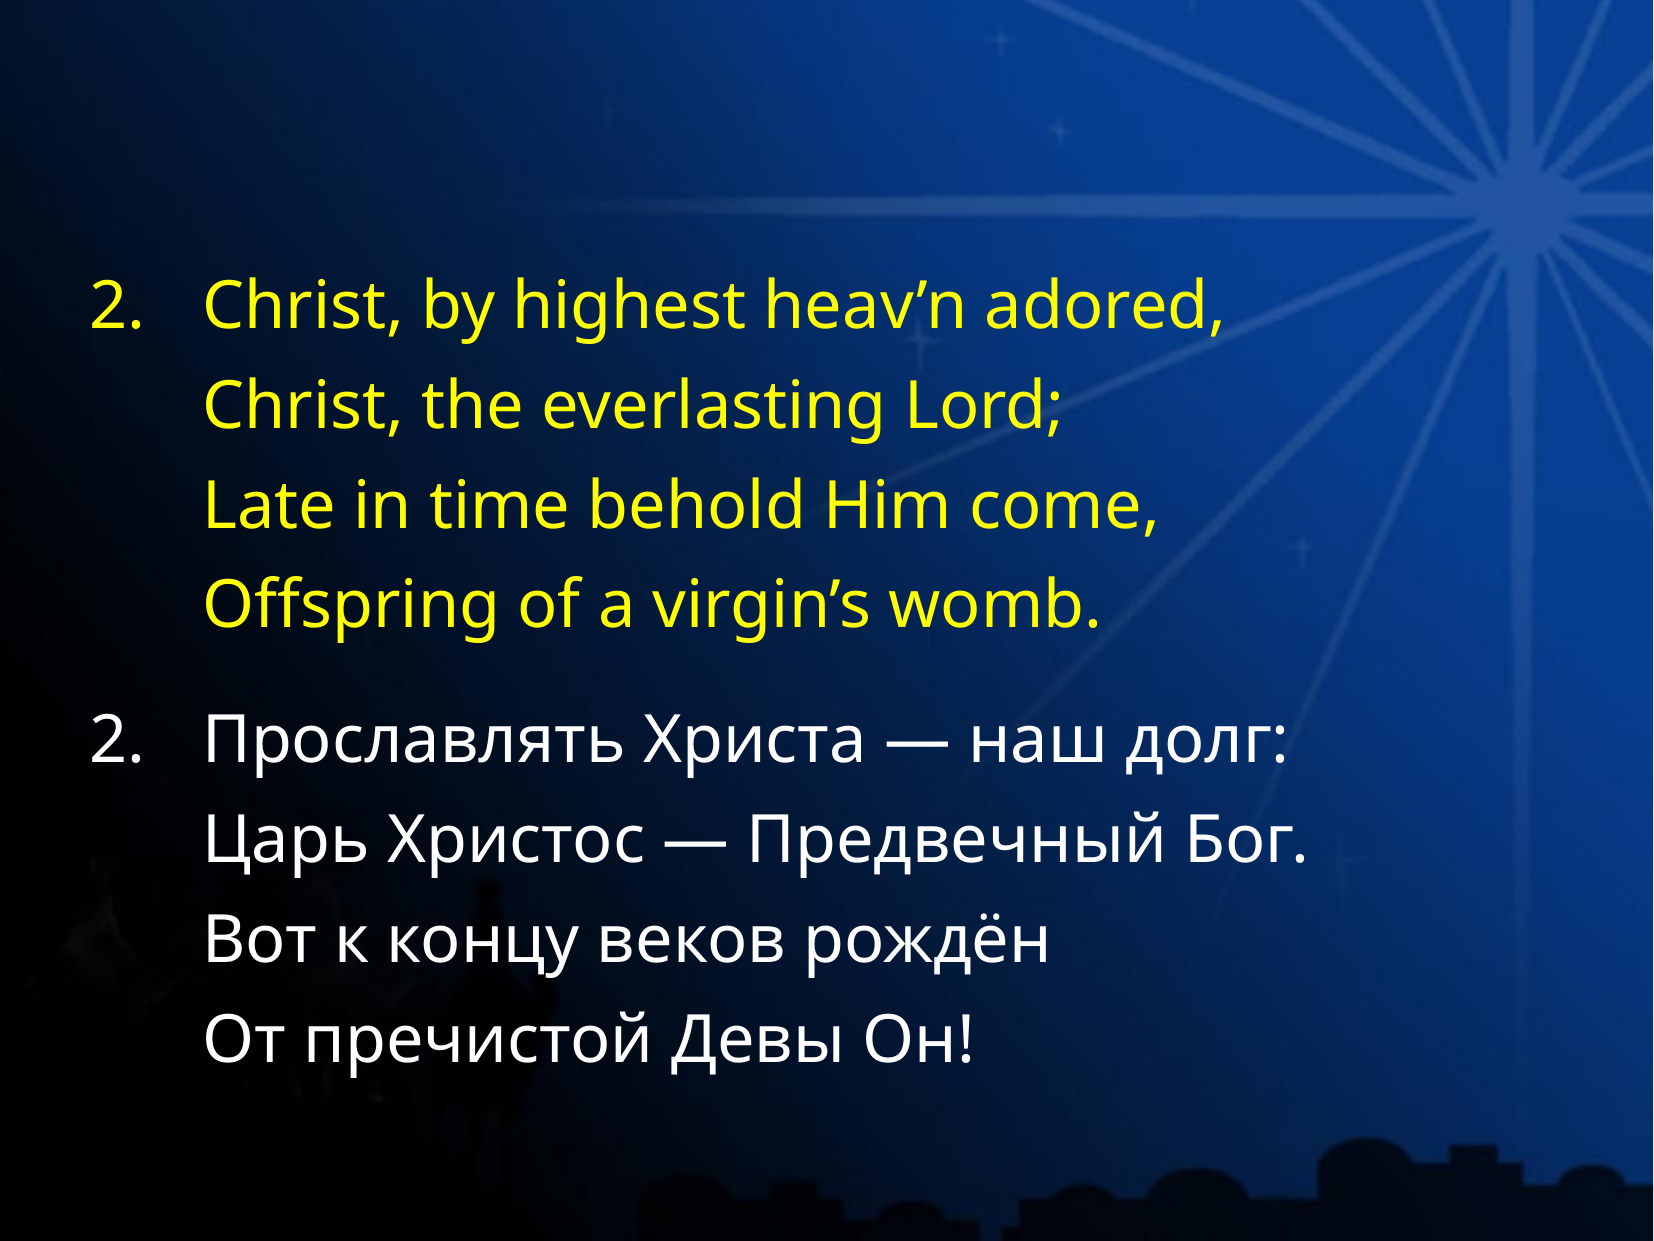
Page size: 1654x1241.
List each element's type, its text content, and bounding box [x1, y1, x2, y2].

text_box 2. Прославлять Христа — наш долг: Царь Христос — Предвечный Бог. Вот к концу веков рождён От пречистой Девы Он! [75, 675, 1576, 1163]
text_box 2. Christ, by highest heav’n adored, Christ, the everlasting Lord; Late in time behold Him come, Offspring of a virgin’s womb. [75, 150, 1576, 638]
picture [0, 0, 1654, 1241]
